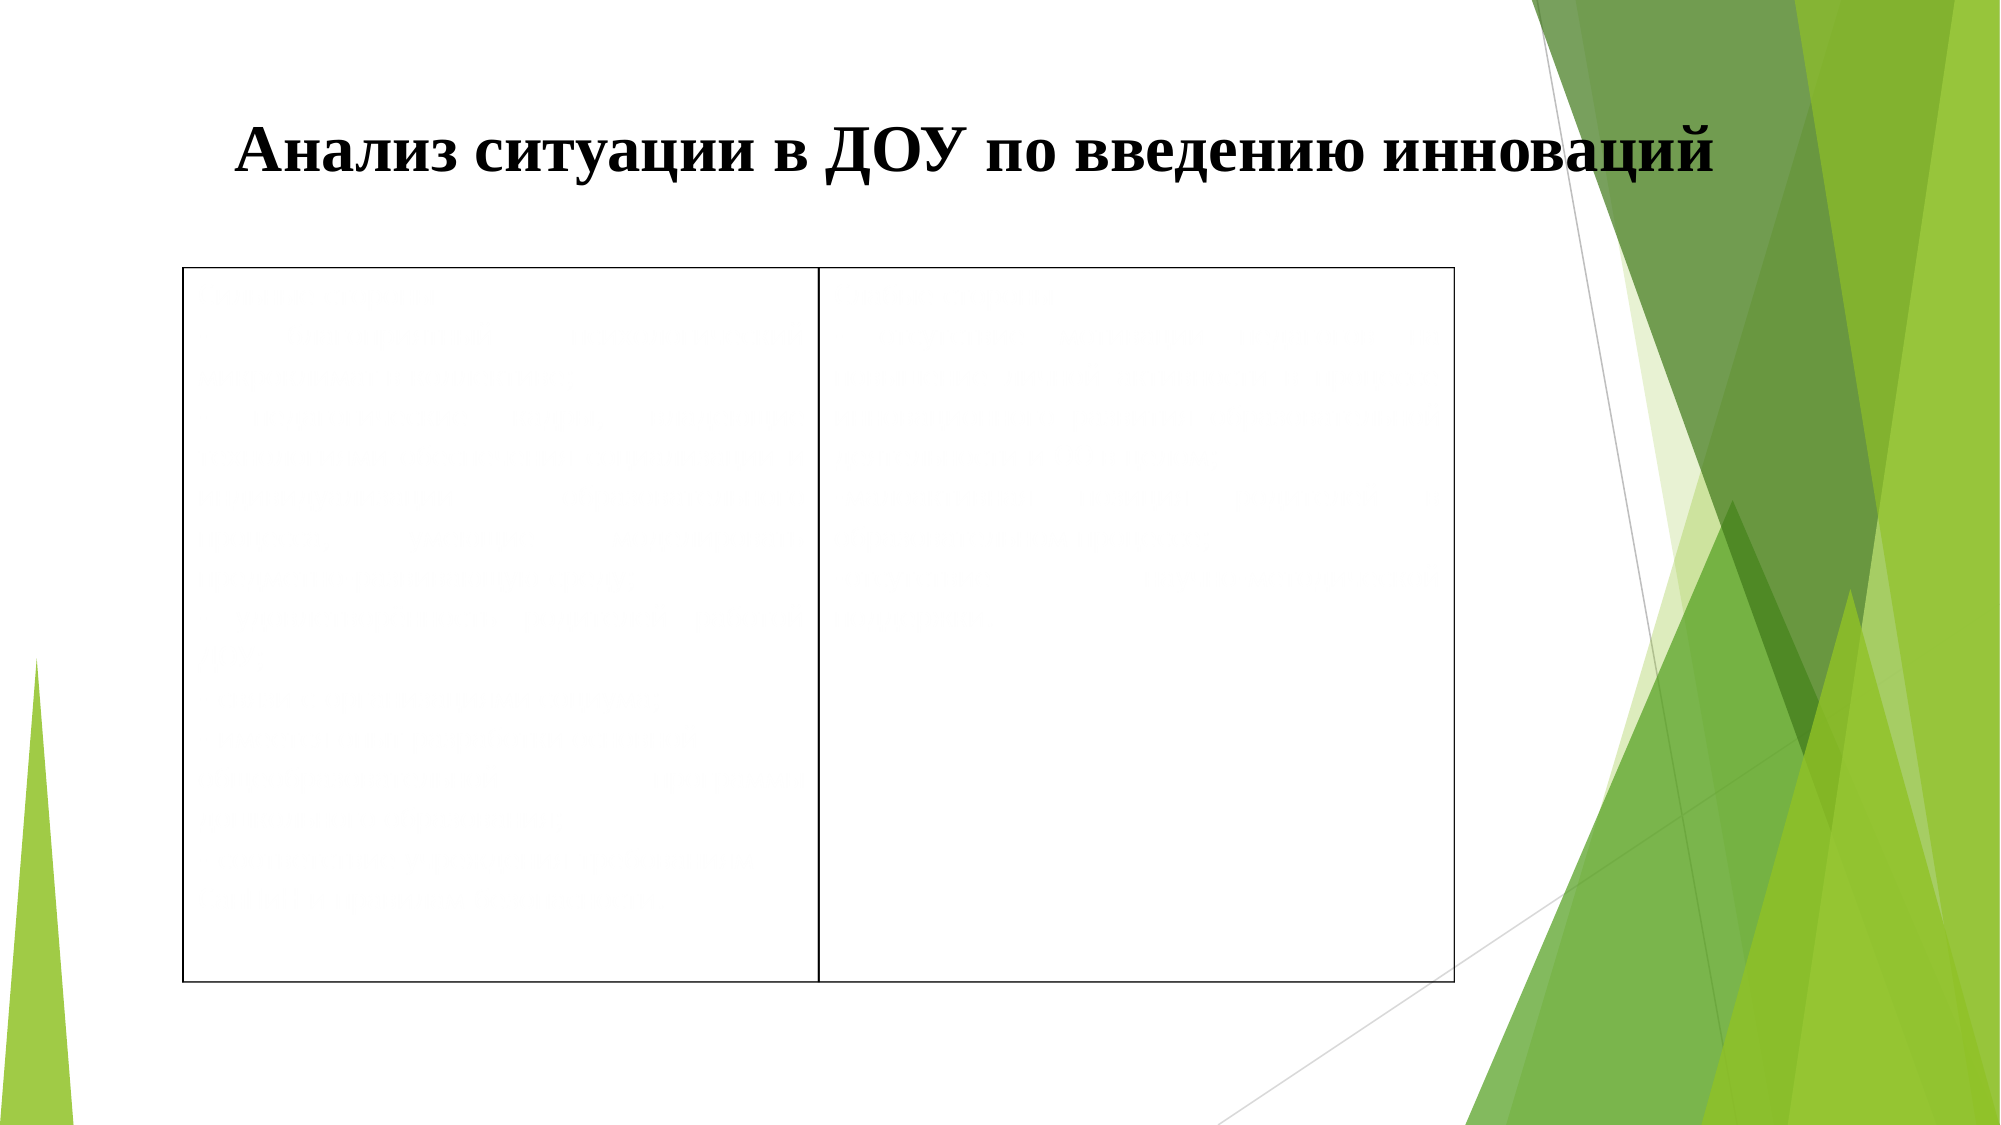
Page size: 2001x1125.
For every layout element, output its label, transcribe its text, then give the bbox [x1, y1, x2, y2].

text_box Анализ ситуации в ДОУ по введению инноваций [220, 104, 1732, 194]
picture [182, 267, 1455, 983]
